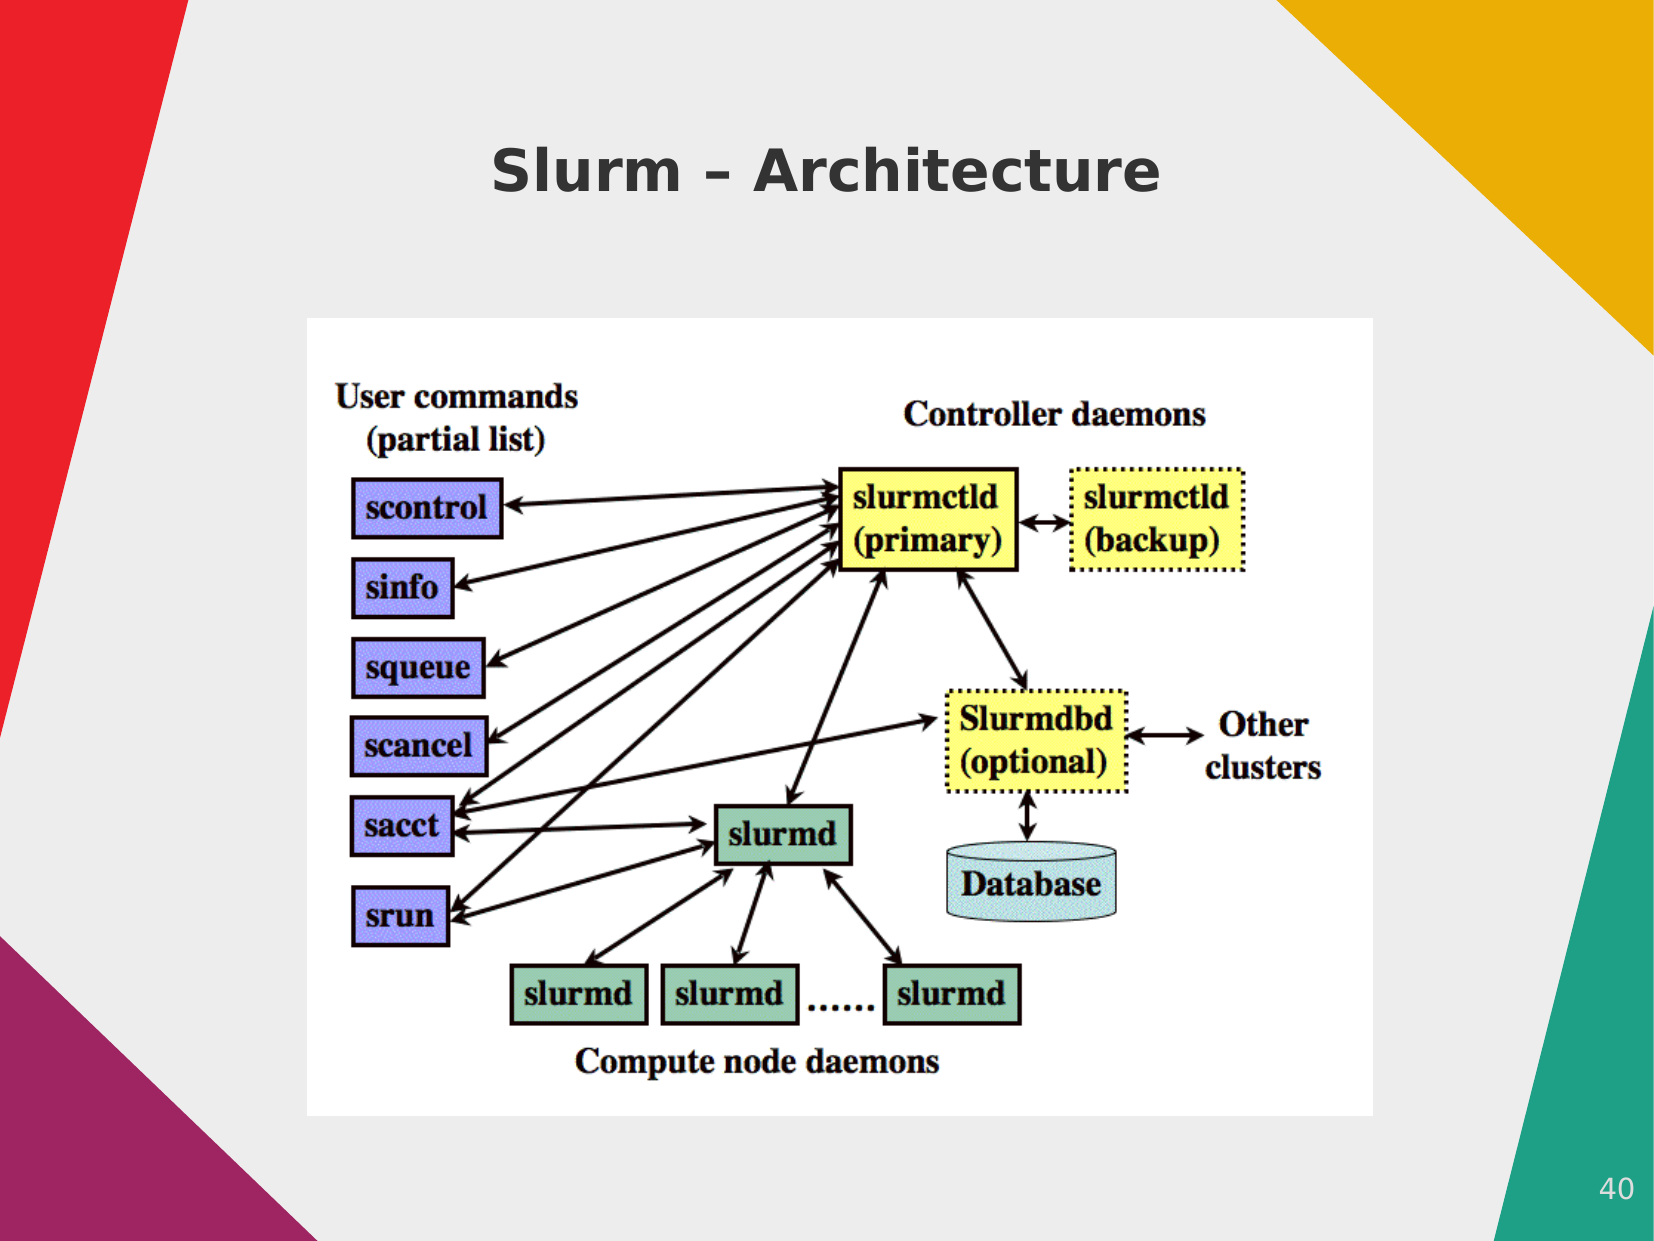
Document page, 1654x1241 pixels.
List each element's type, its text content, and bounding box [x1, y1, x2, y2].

picture [307, 318, 1373, 1116]
title Slurm – Architecture [114, 73, 1539, 271]
